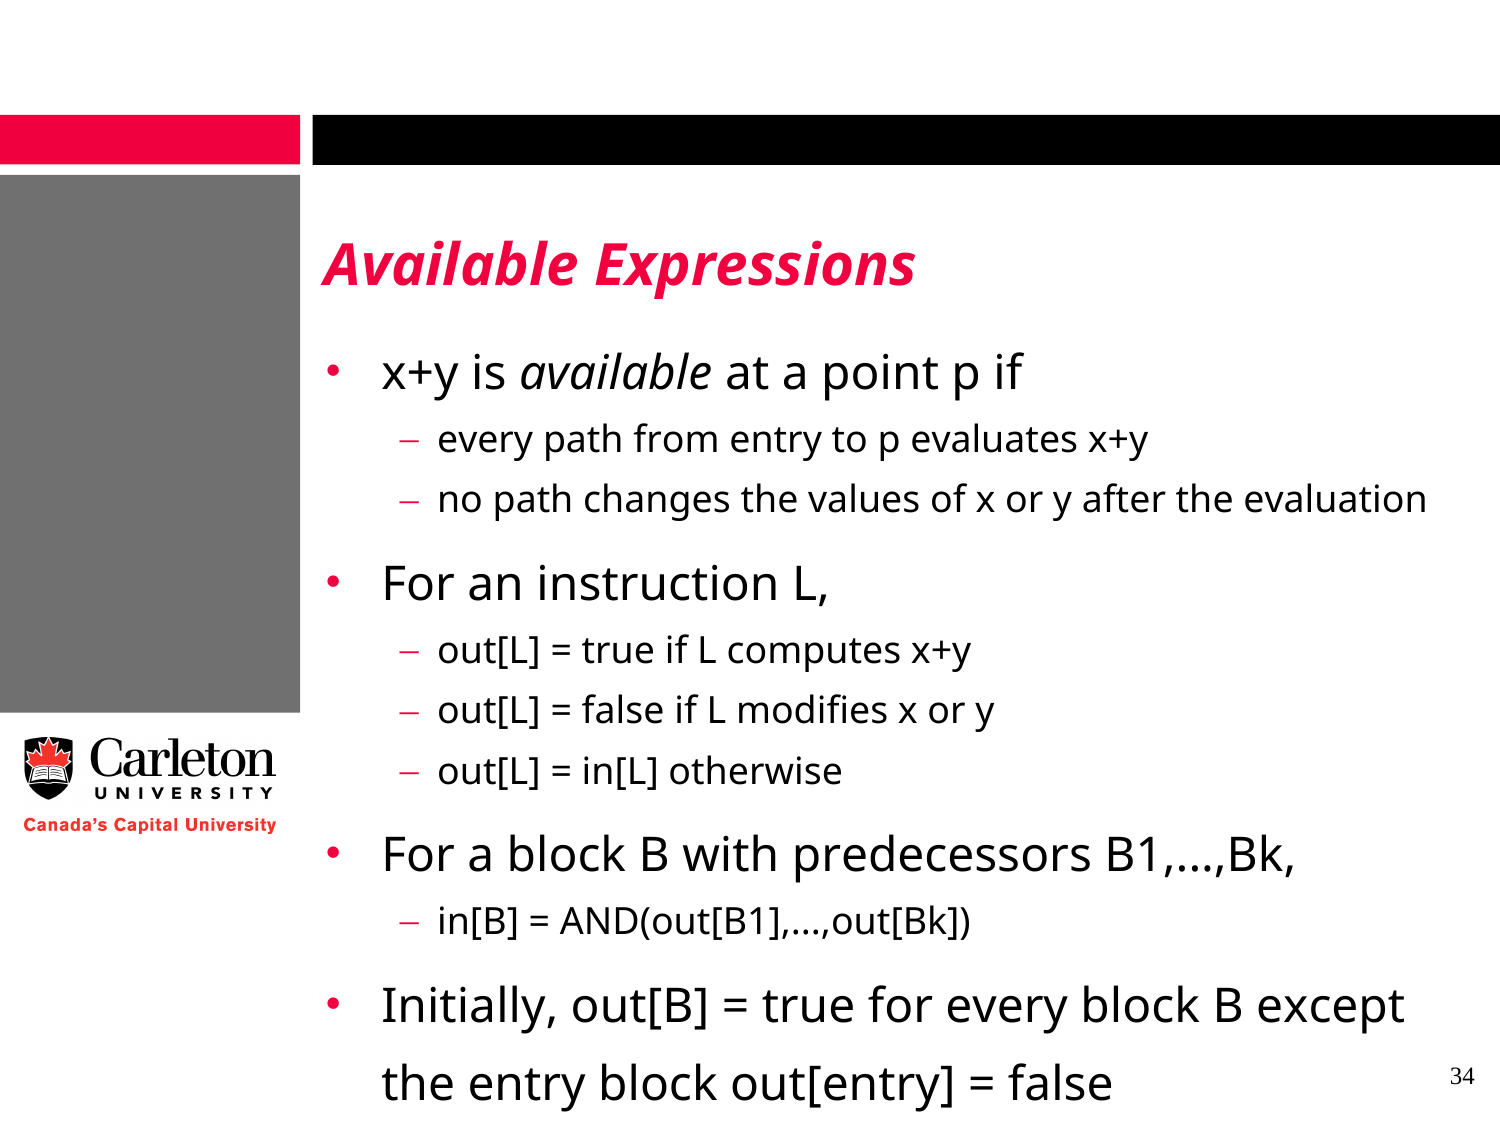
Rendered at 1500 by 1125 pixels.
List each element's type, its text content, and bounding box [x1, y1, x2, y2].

picture [24, 737, 276, 834]
title Available Expressions [324, 187, 1450, 324]
list x+y is available at a point p if every path from entry to p evaluates x+y no path changes the values of x or y after the evaluation For an instruction L, out[L] = true if L computes x+y out[L] = false if L modifies x or y out[L] = in[L] otherwise For a block B with predecessors B1,...,Bk, in[B] = AND(out[B1],...,out[Bk]) Initially, out[B] = true for every block B except the entry block out[entry] = false [324, 324, 1450, 1068]
